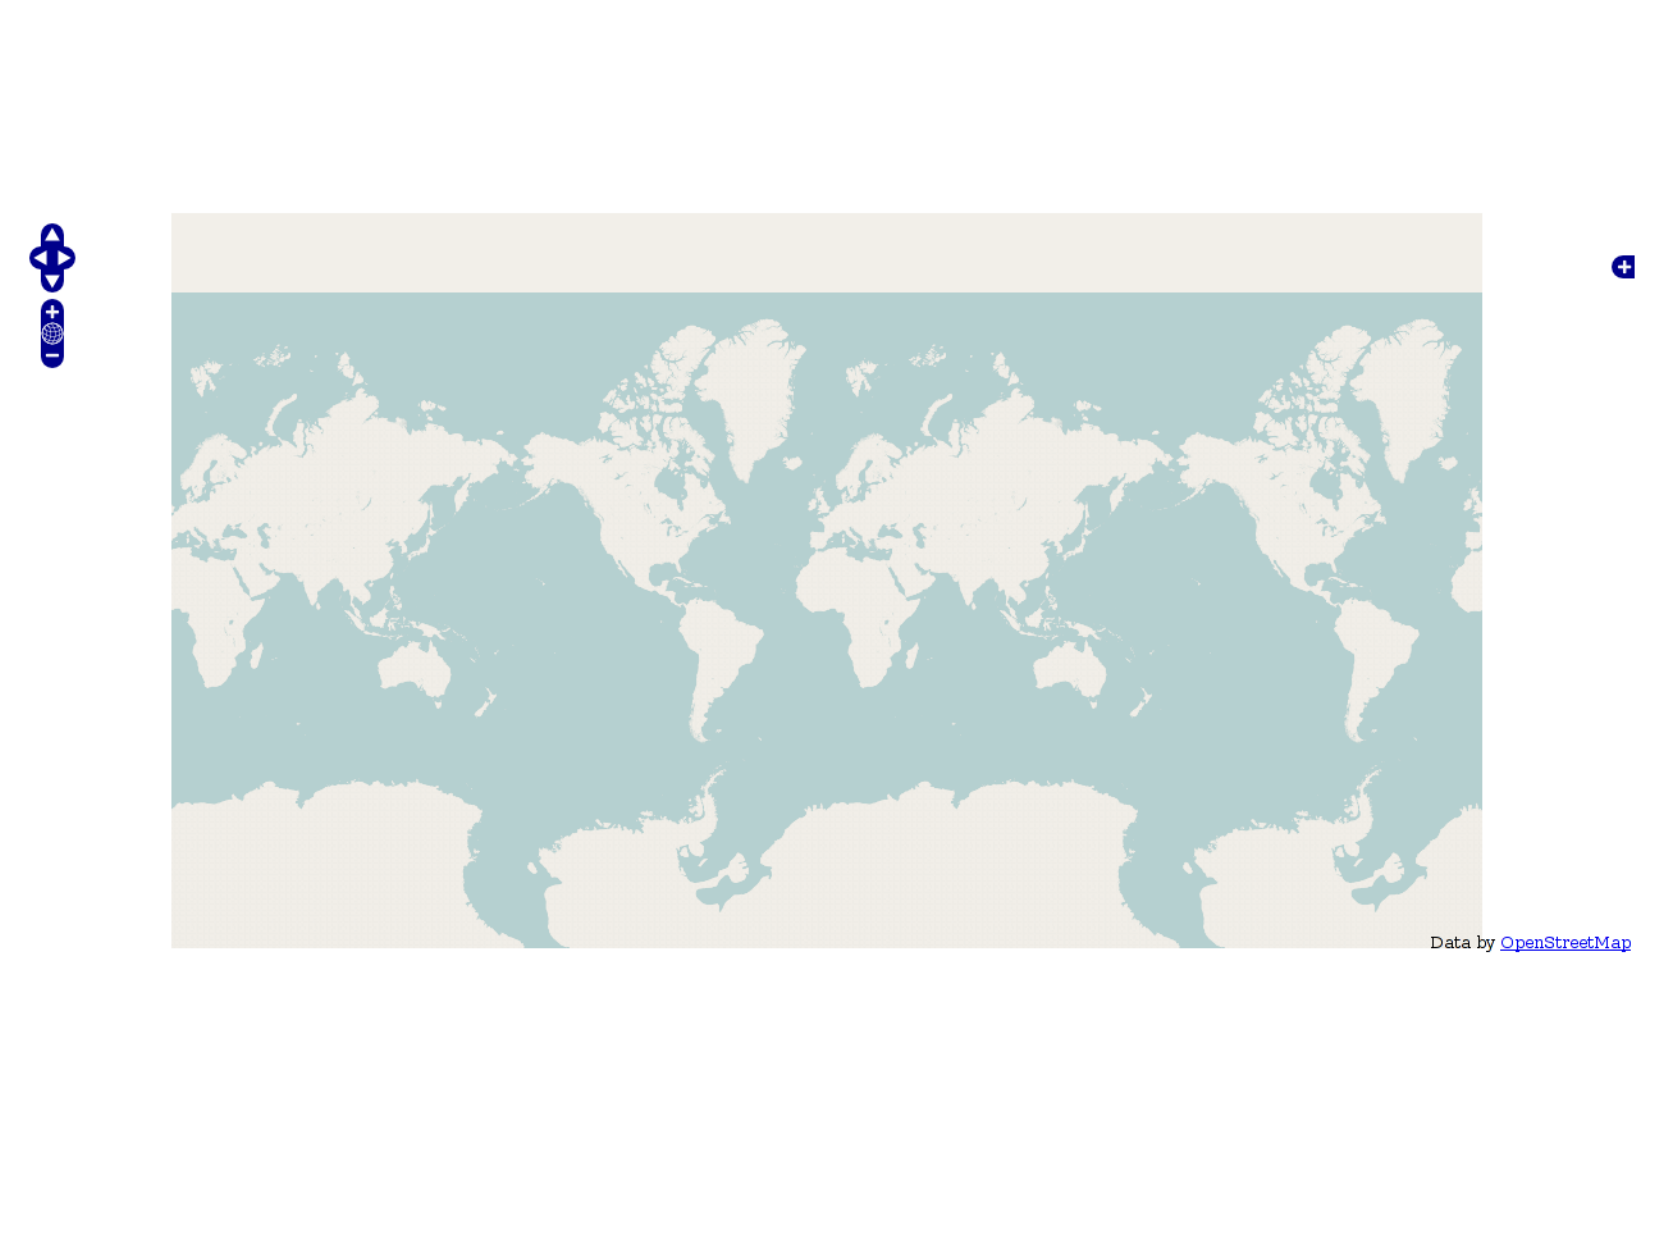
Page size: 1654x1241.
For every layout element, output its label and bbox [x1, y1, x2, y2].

picture [9, 203, 1645, 1038]
